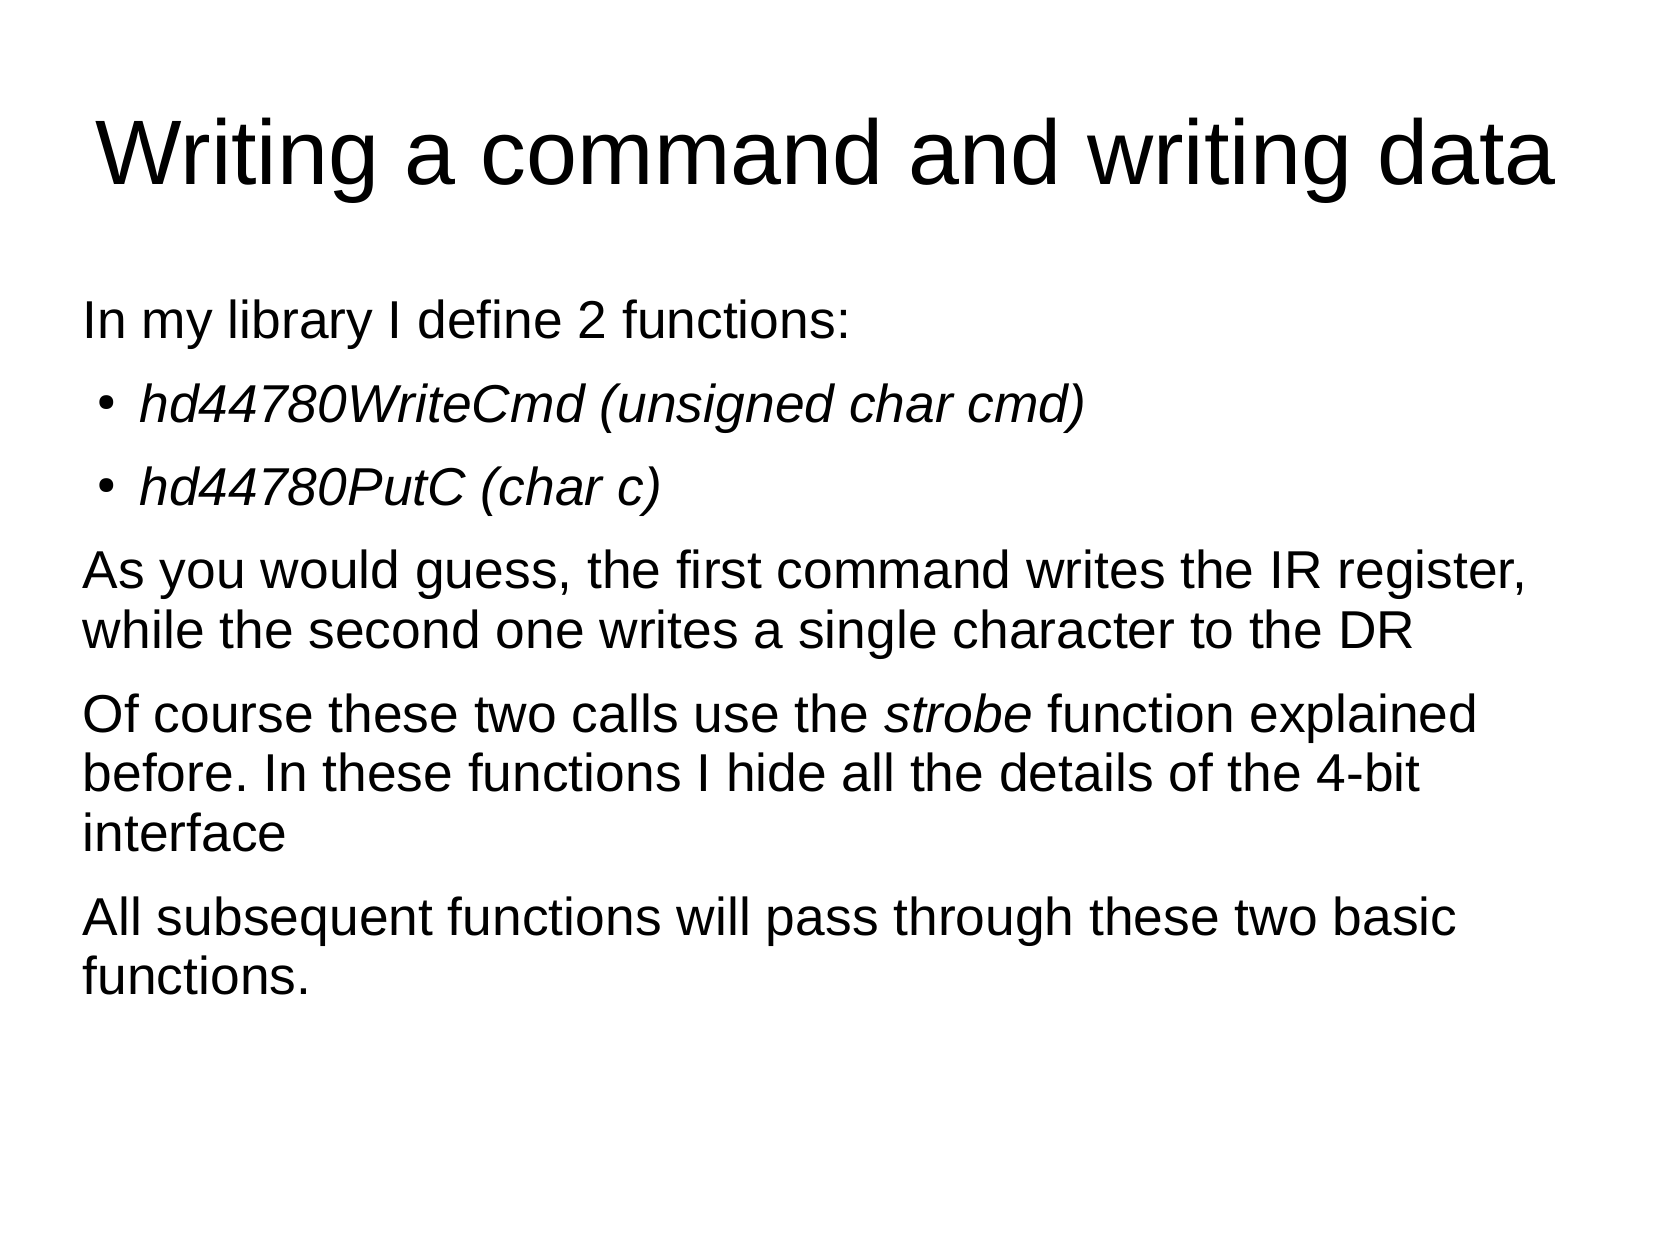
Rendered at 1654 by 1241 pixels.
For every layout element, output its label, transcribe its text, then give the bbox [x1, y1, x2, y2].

title Writing a command and writing data [82, 49, 1571, 257]
list In my library I define 2 functions: hd44780WriteCmd (unsigned char cmd) hd44780PutC (char c) As you would guess, the first command writes the IR register, while the second one writes a single character to the DR Of course these two calls use the strobe function explained before. In these functions I hide all the details of the 4-bit interface All subsequent functions will pass through these two basic functions. [82, 290, 1571, 1010]
